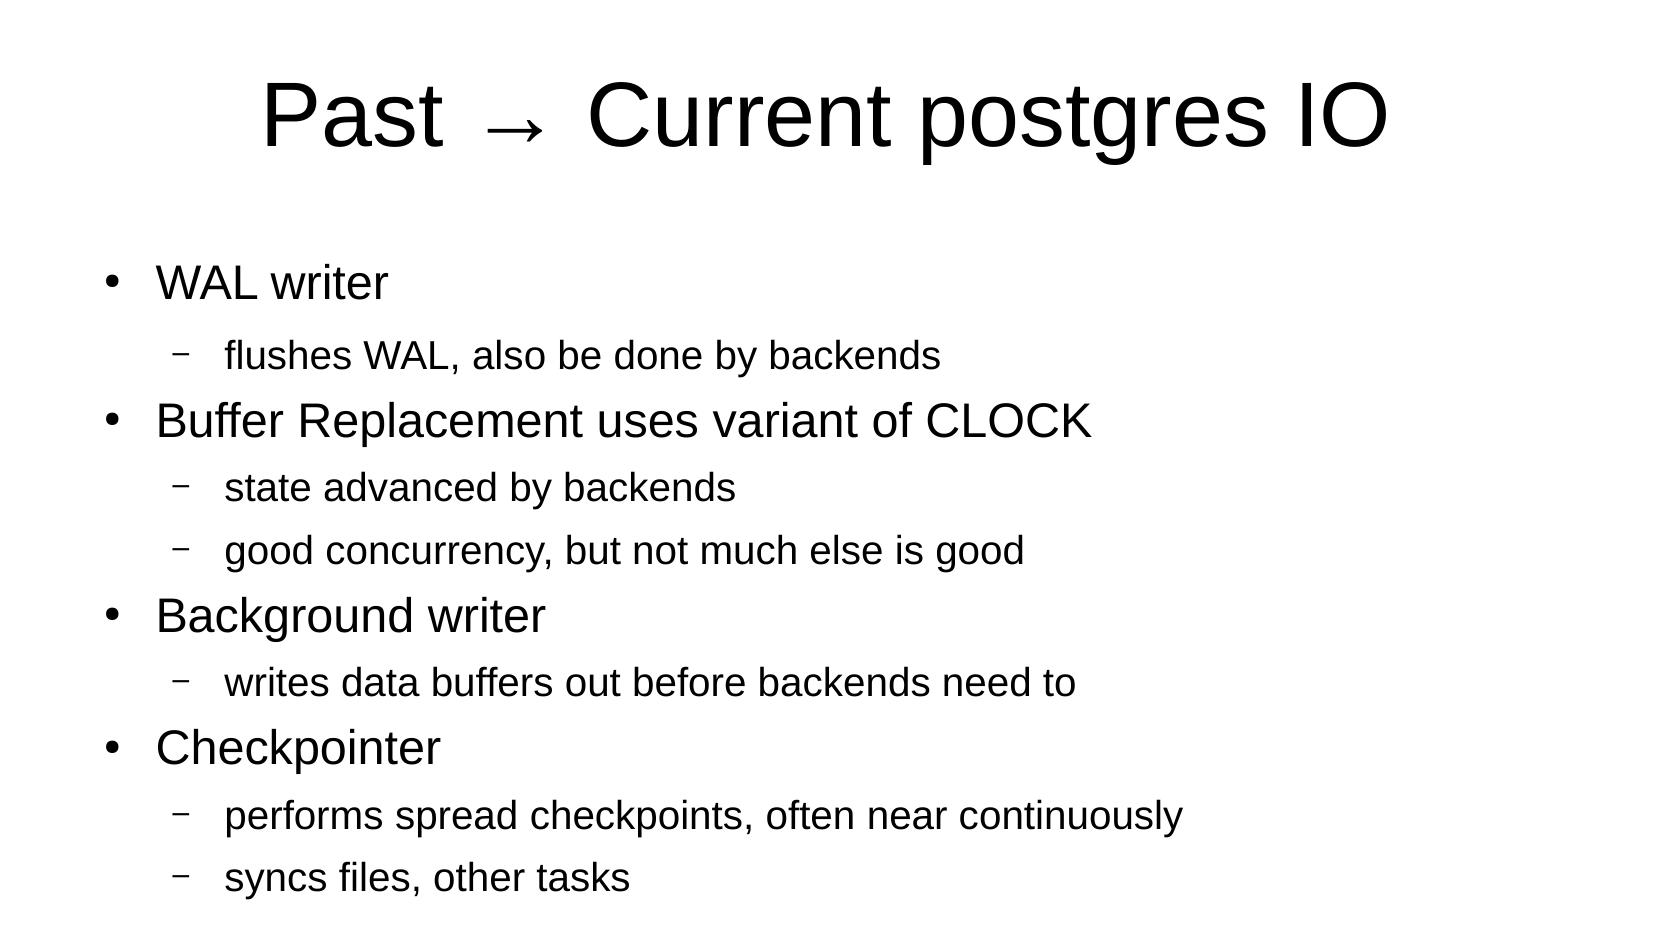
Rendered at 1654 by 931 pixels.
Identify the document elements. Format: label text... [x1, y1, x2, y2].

title Past → Current postgres IO [82, 37, 1571, 193]
list WAL writer flushes WAL, also be done by backends Buffer Replacement uses variant of CLOCK state advanced by backends good concurrency, but not much else is good Background writer writes data buffers out before backends need to Checkpointer performs spread checkpoints, often near continuously syncs files, other tasks [86, 255, 1576, 901]
